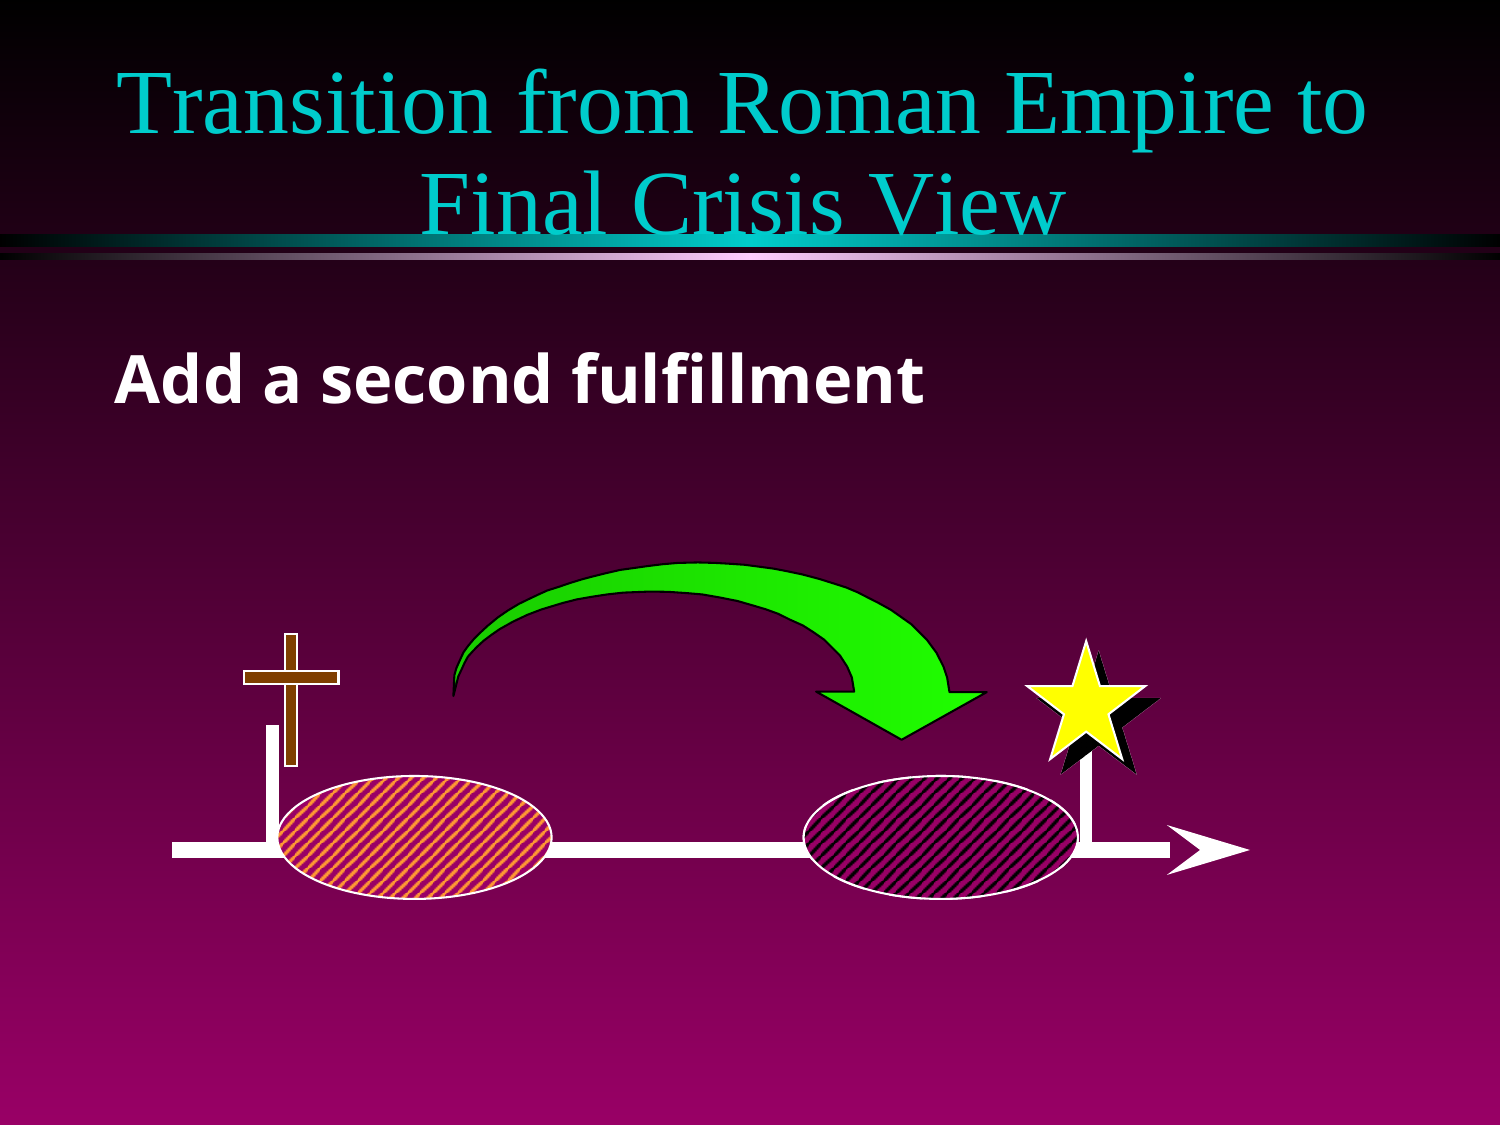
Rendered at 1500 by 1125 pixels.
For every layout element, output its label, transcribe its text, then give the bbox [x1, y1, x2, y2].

text_box [803, 775, 1078, 899]
list Add a second fulfillment [99, 324, 1388, 513]
text_box [1027, 641, 1146, 760]
title Transition from Roman Empire to Final Crisis View [99, 27, 1388, 263]
text_box [243, 633, 339, 767]
text_box [453, 562, 987, 740]
text_box [277, 775, 552, 899]
